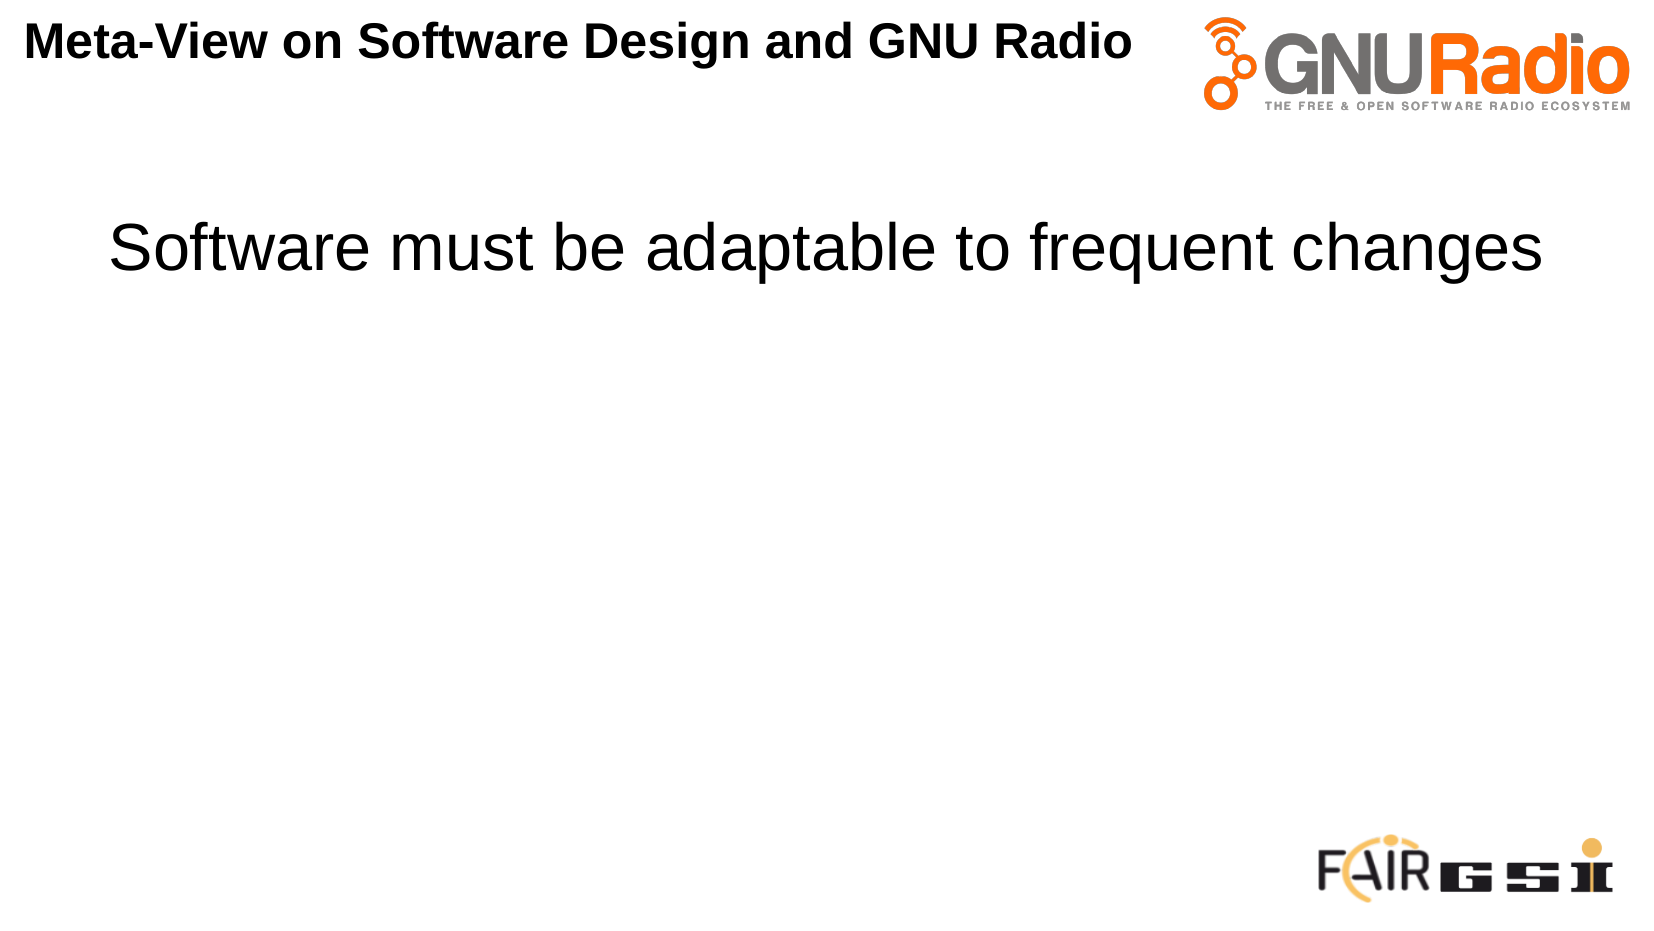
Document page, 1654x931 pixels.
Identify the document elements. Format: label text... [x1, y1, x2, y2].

picture [1194, 11, 1642, 116]
picture [1439, 836, 1615, 895]
picture [1318, 870, 1430, 904]
title Meta-View on Software Design and GNU Radio [23, 5, 1638, 77]
list Software must be adaptable to frequent changes [82, 209, 1571, 870]
